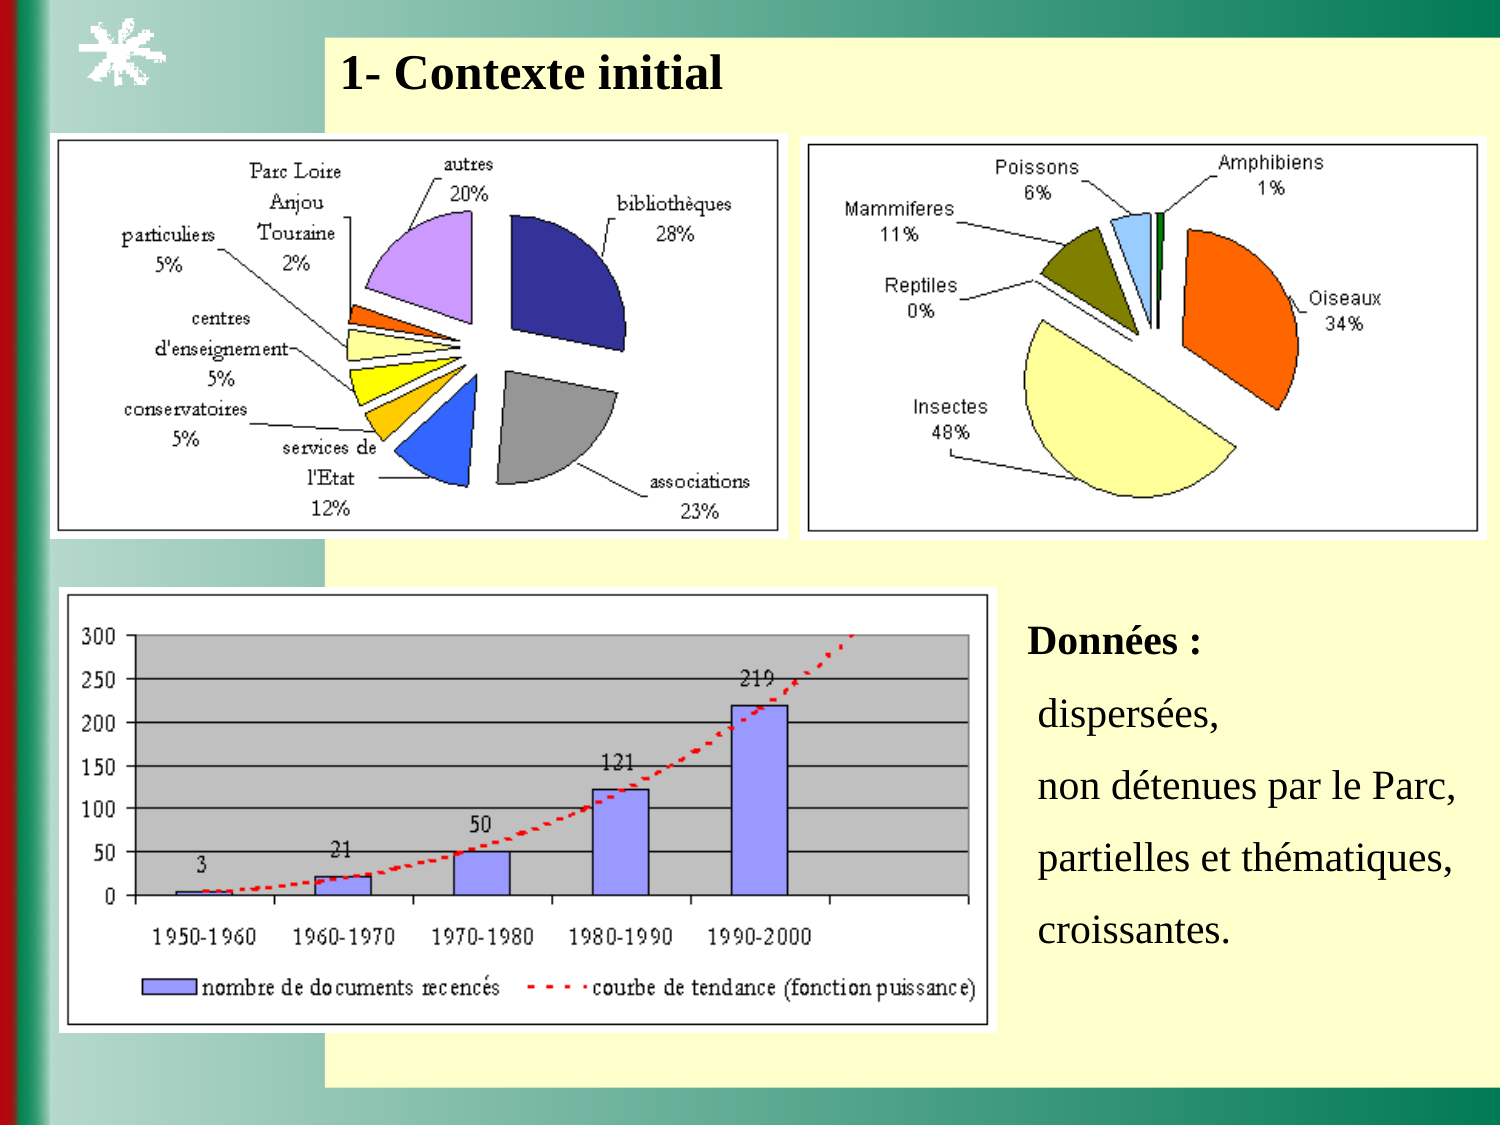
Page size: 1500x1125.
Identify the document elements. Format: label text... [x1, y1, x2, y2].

picture [50, 132, 788, 540]
text_box 1- Contexte initial [324, 37, 1063, 109]
picture [59, 586, 997, 1034]
picture [800, 136, 1488, 540]
text_box Données : dispersées, non détenues par le Parc, partielles et thématiques, croissantes. [1012, 609, 1488, 961]
